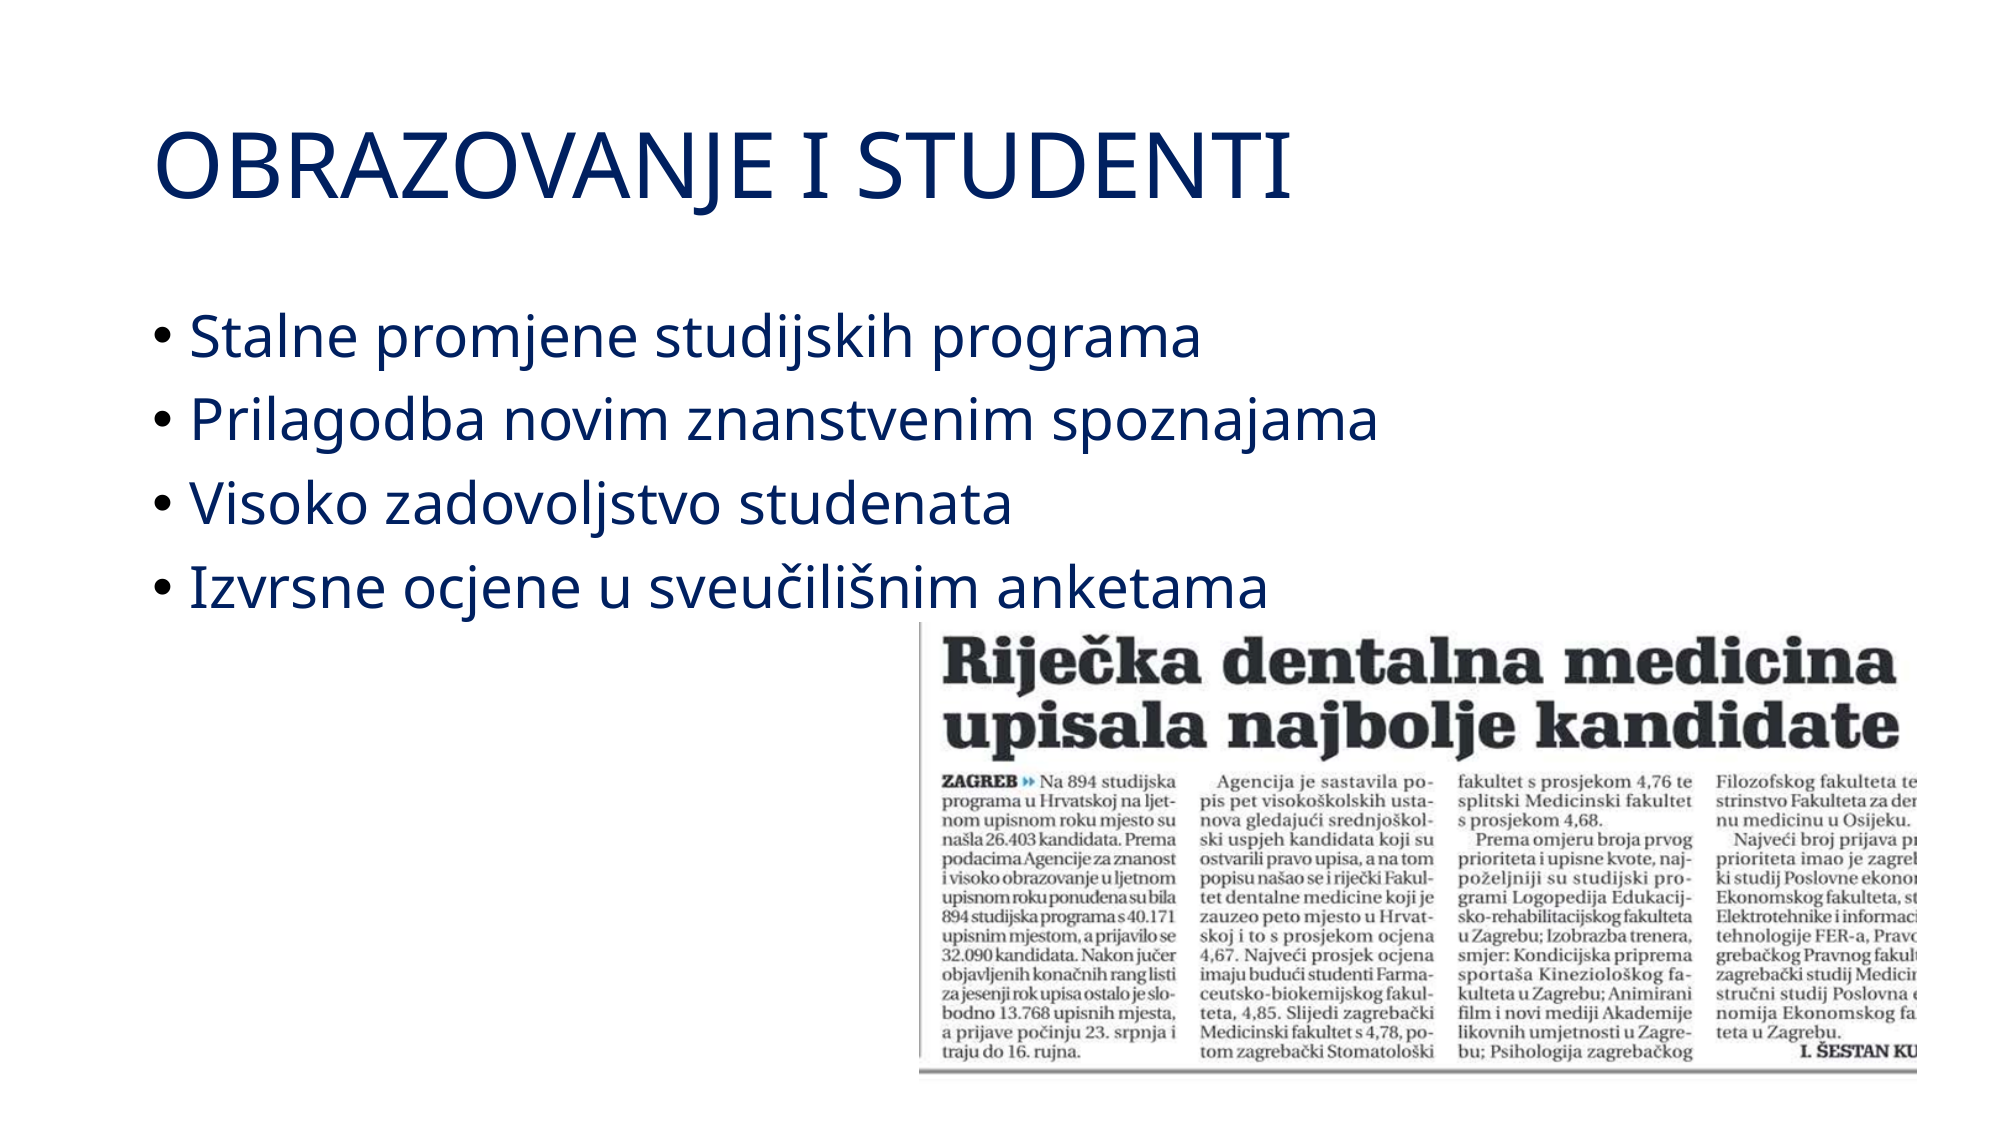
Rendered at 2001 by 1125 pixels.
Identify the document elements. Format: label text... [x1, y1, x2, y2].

title OBRAZOVANJE I STUDENTI [137, 59, 1863, 278]
list Stalne promjene studijskih programa Prilagodba novim znanstvenim spoznajama Visoko zadovoljstvo studenata Izvrsne ocjene u sveučilišnim anketama [137, 299, 1863, 1014]
picture [919, 622, 1917, 1086]
